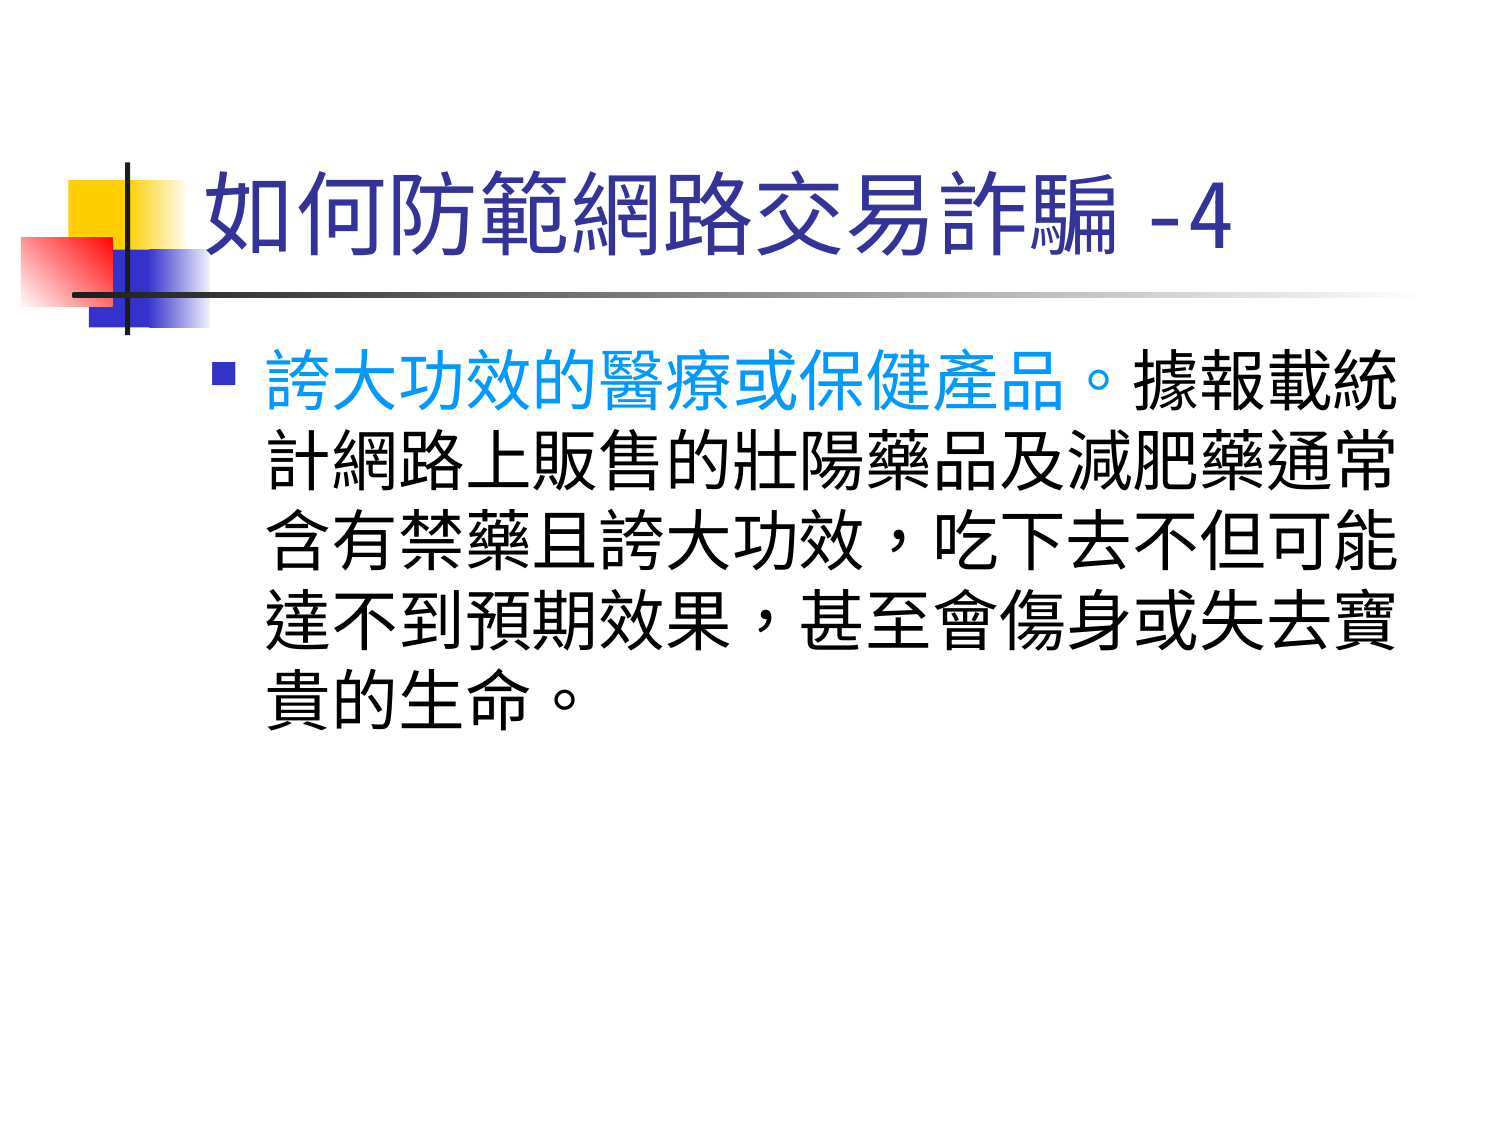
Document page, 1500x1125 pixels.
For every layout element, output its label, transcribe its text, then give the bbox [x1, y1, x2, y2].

title 如何防範網路交易詐騙-4 [188, 35, 1468, 276]
list 誇大功效的醫療或保健產品。據報載統計網路上販售的壯陽藥品及減肥藥通常含有禁藥且誇大功效，吃下去不但可能達不到預期效果，甚至會傷身或失去寶貴的生命。 [193, 331, 1469, 1007]
